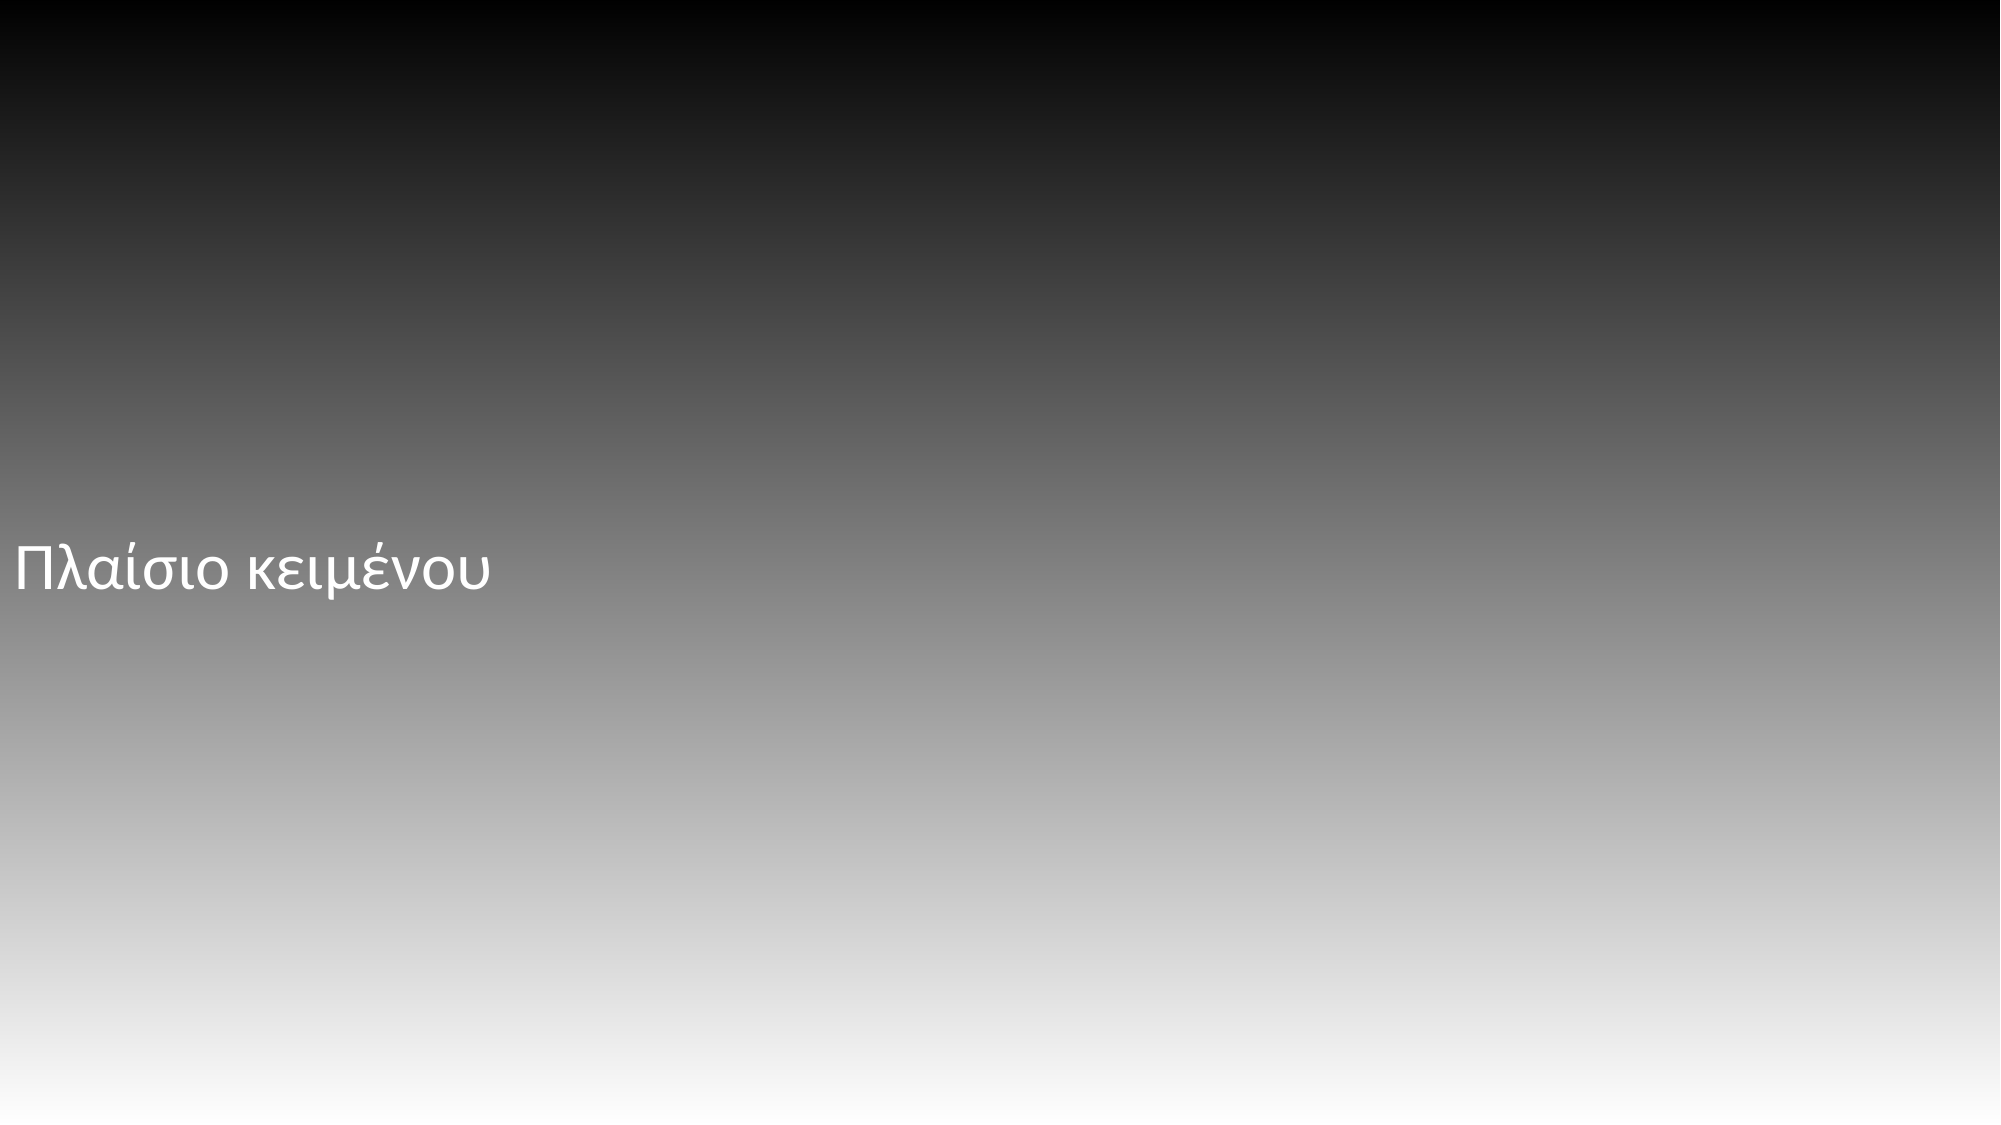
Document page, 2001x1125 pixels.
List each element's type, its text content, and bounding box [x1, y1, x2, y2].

text_box Πλαίσιο κειμένου [0, 0, 2000, 1125]
